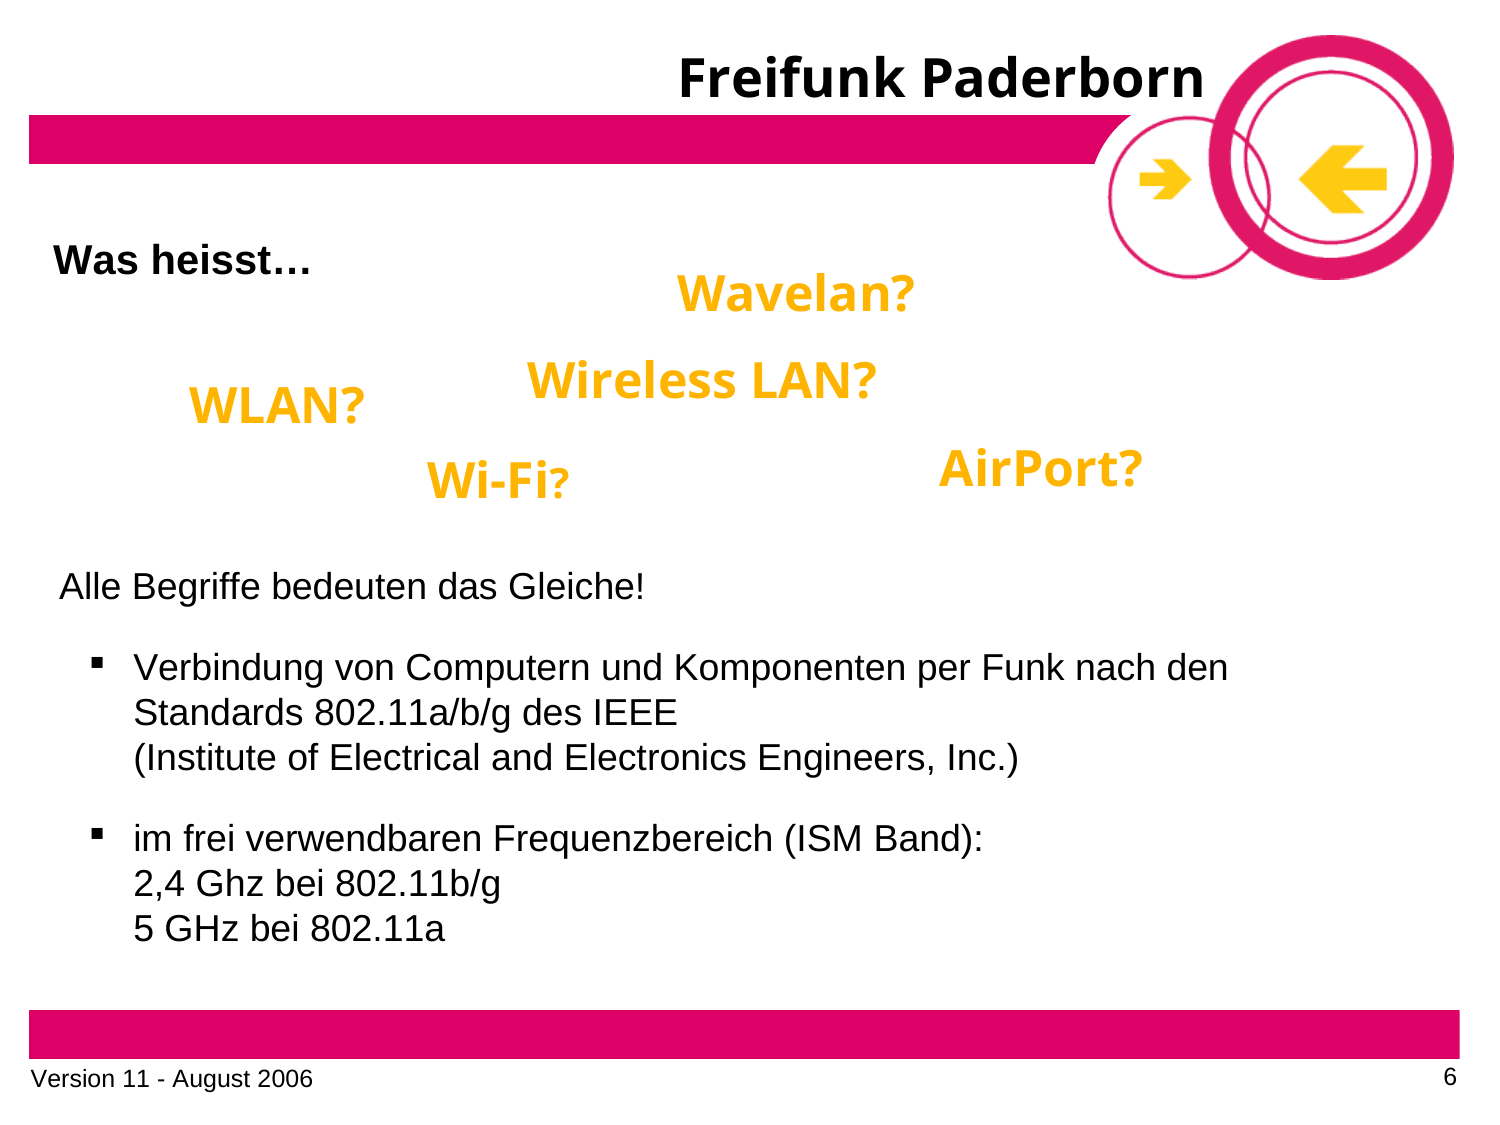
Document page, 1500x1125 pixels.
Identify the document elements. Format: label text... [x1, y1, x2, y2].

picture [1107, 35, 1454, 280]
text_box Was heisst… [53, 233, 1046, 313]
text_box WLAN? [174, 362, 423, 439]
text_box Alle Begriffe bedeuten das Gleiche! Verbindung von Computern und Komponenten per Funk nach den Standards 802.11a/b/g des IEEE (Institute of Electrical and Electronics Engineers, Inc.) im frei verwendbaren Frequenzbereich (ISM Band): 2,4 Ghz bei 802.11b/g 5 GHz bei 802.11a [59, 562, 1288, 957]
text_box Wavelan? [662, 249, 970, 327]
text_box Wireless LAN? [512, 337, 986, 414]
text_box Wi-Fi? [412, 437, 661, 514]
text_box AirPort? [924, 425, 1233, 502]
